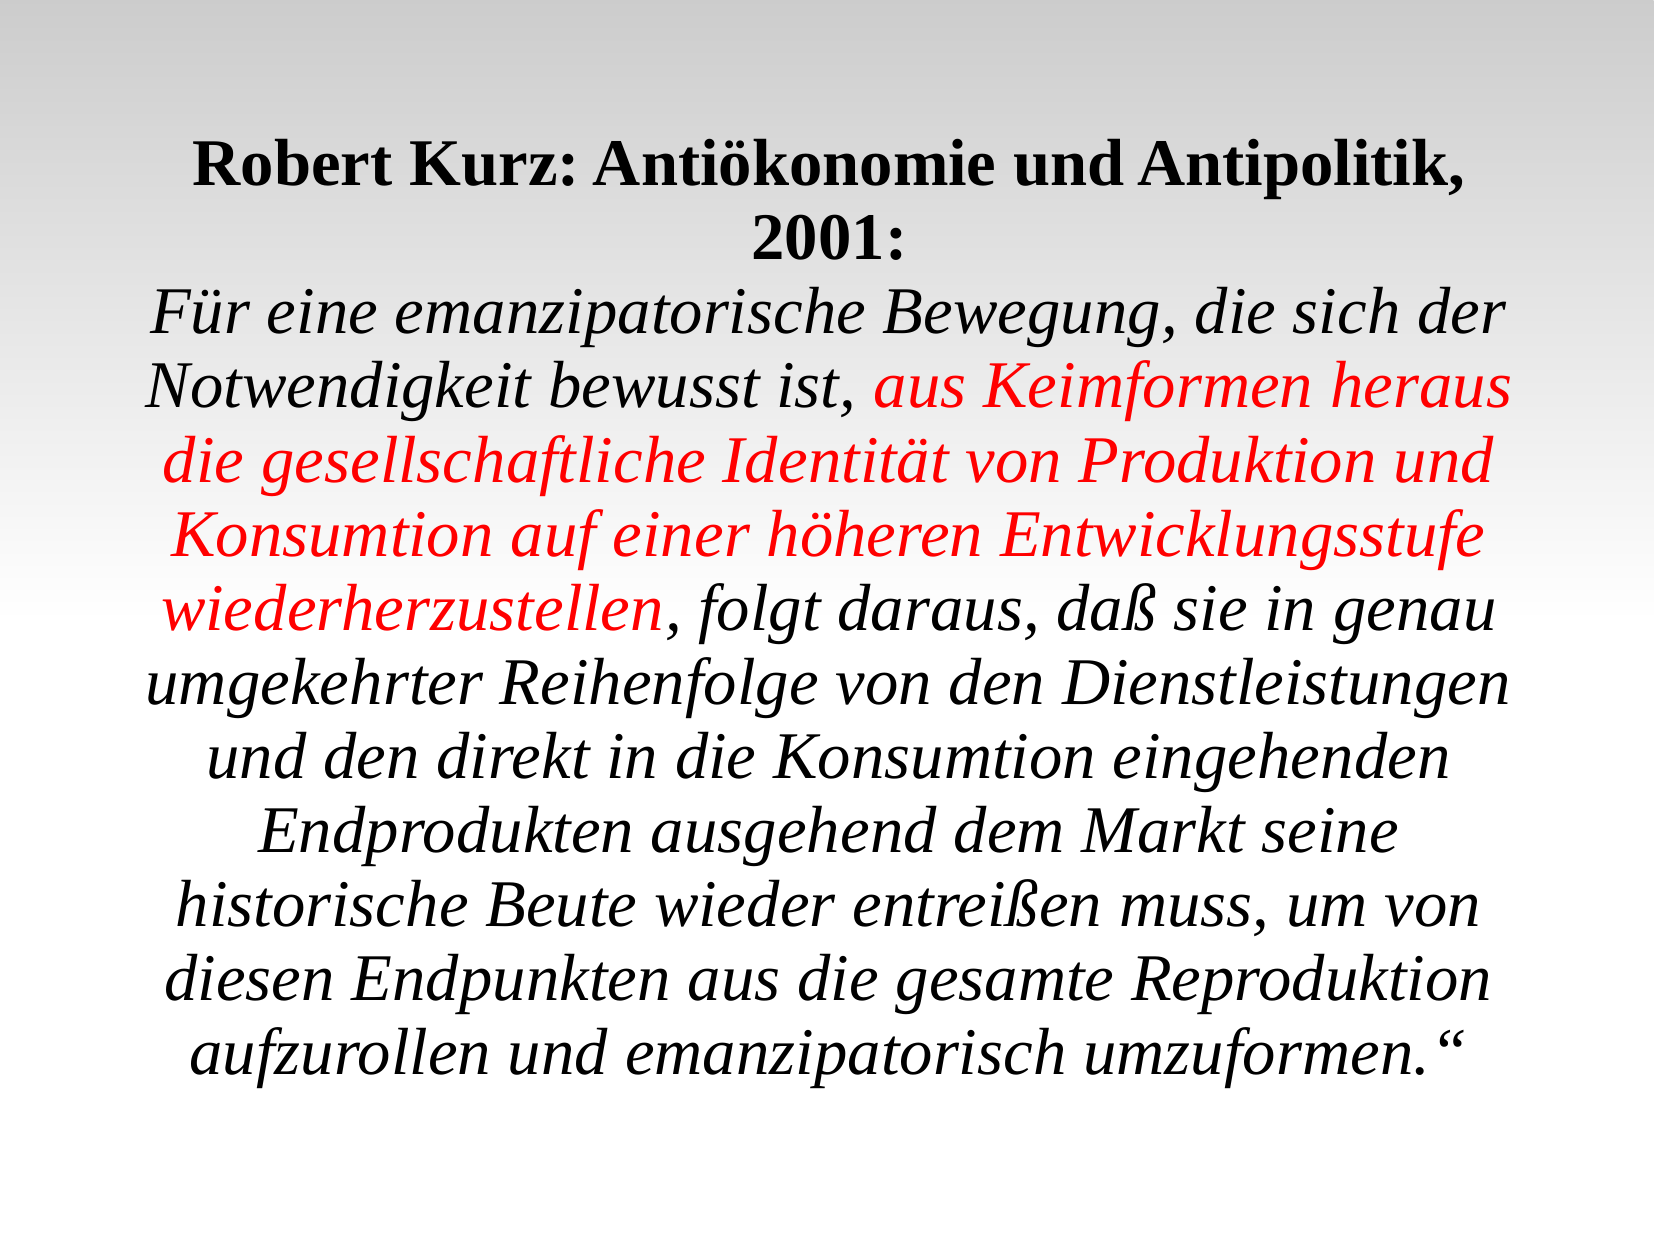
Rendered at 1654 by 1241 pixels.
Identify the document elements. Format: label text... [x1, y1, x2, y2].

text_box Robert Kurz: Antiökonomie und Antipolitik, 2001: Für eine emanzipatorische Bewegung, die sich der Notwendigkeit bewusst ist, aus Keimformen heraus die gesellschaftliche Identität von Produktion und Konsumtion auf einer höheren Entwicklungsstufe wiederherzustellen, folgt daraus, daß sie in genau umgekehrter Reihenfolge von den Dienstleistungen und den direkt in die Konsumtion eingehenden Endprodukten ausgehend dem Markt seine historische Beute wieder entreißen muss, um von diesen Endpunkten aus die gesamte Reproduktion aufzurollen und emanzipatorisch umzuformen.“ [105, 118, 1554, 1097]
